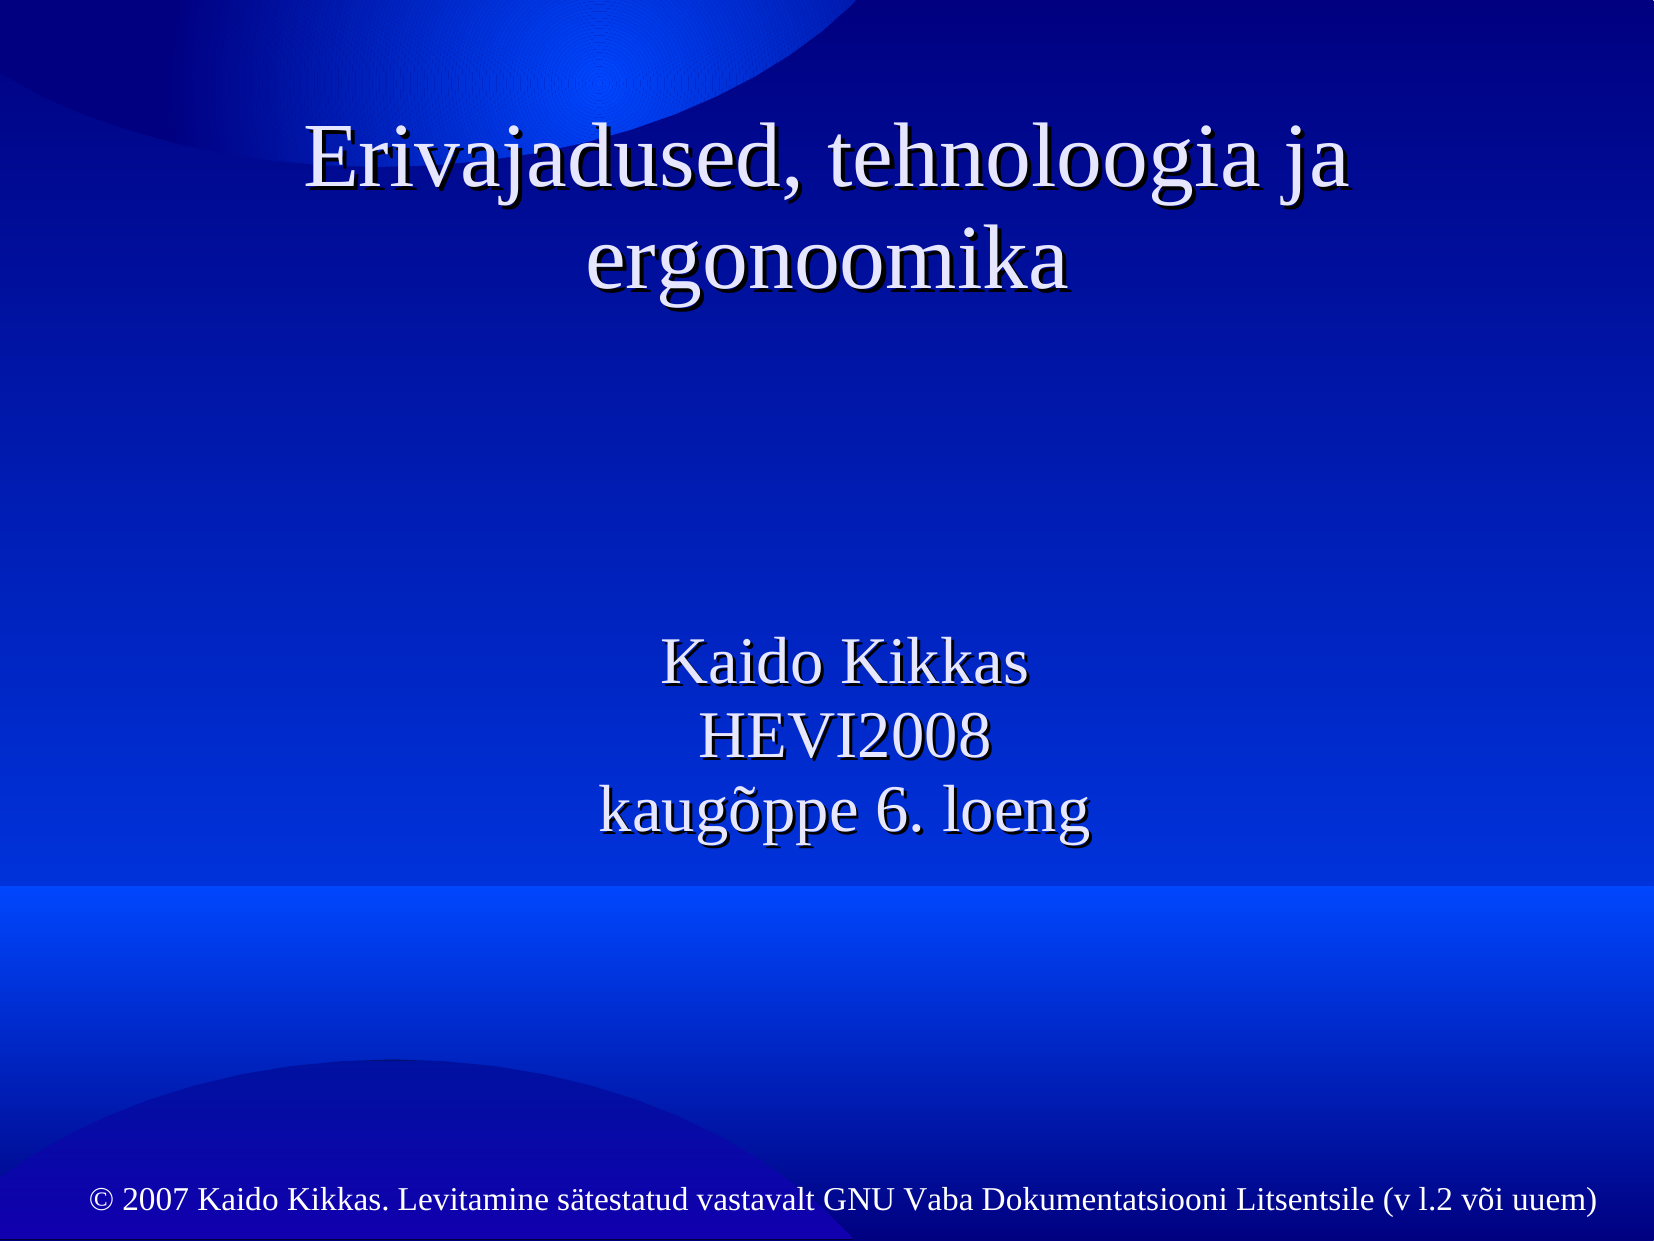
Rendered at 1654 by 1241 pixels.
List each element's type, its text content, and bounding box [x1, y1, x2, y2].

title Erivajadused, tehnoloogia ja ergonoomika [121, 102, 1534, 311]
text_box © 2007 Kaido Kikkas. Levitamine sätestatud vastavalt GNU Vaba Dokumentatsiooni Litsentsile (v l.2 või uuem) [88, 1181, 1654, 1241]
subtitle Kaido Kikkas HEVI2008 kaugõppe 6. loeng [121, 344, 1534, 1127]
